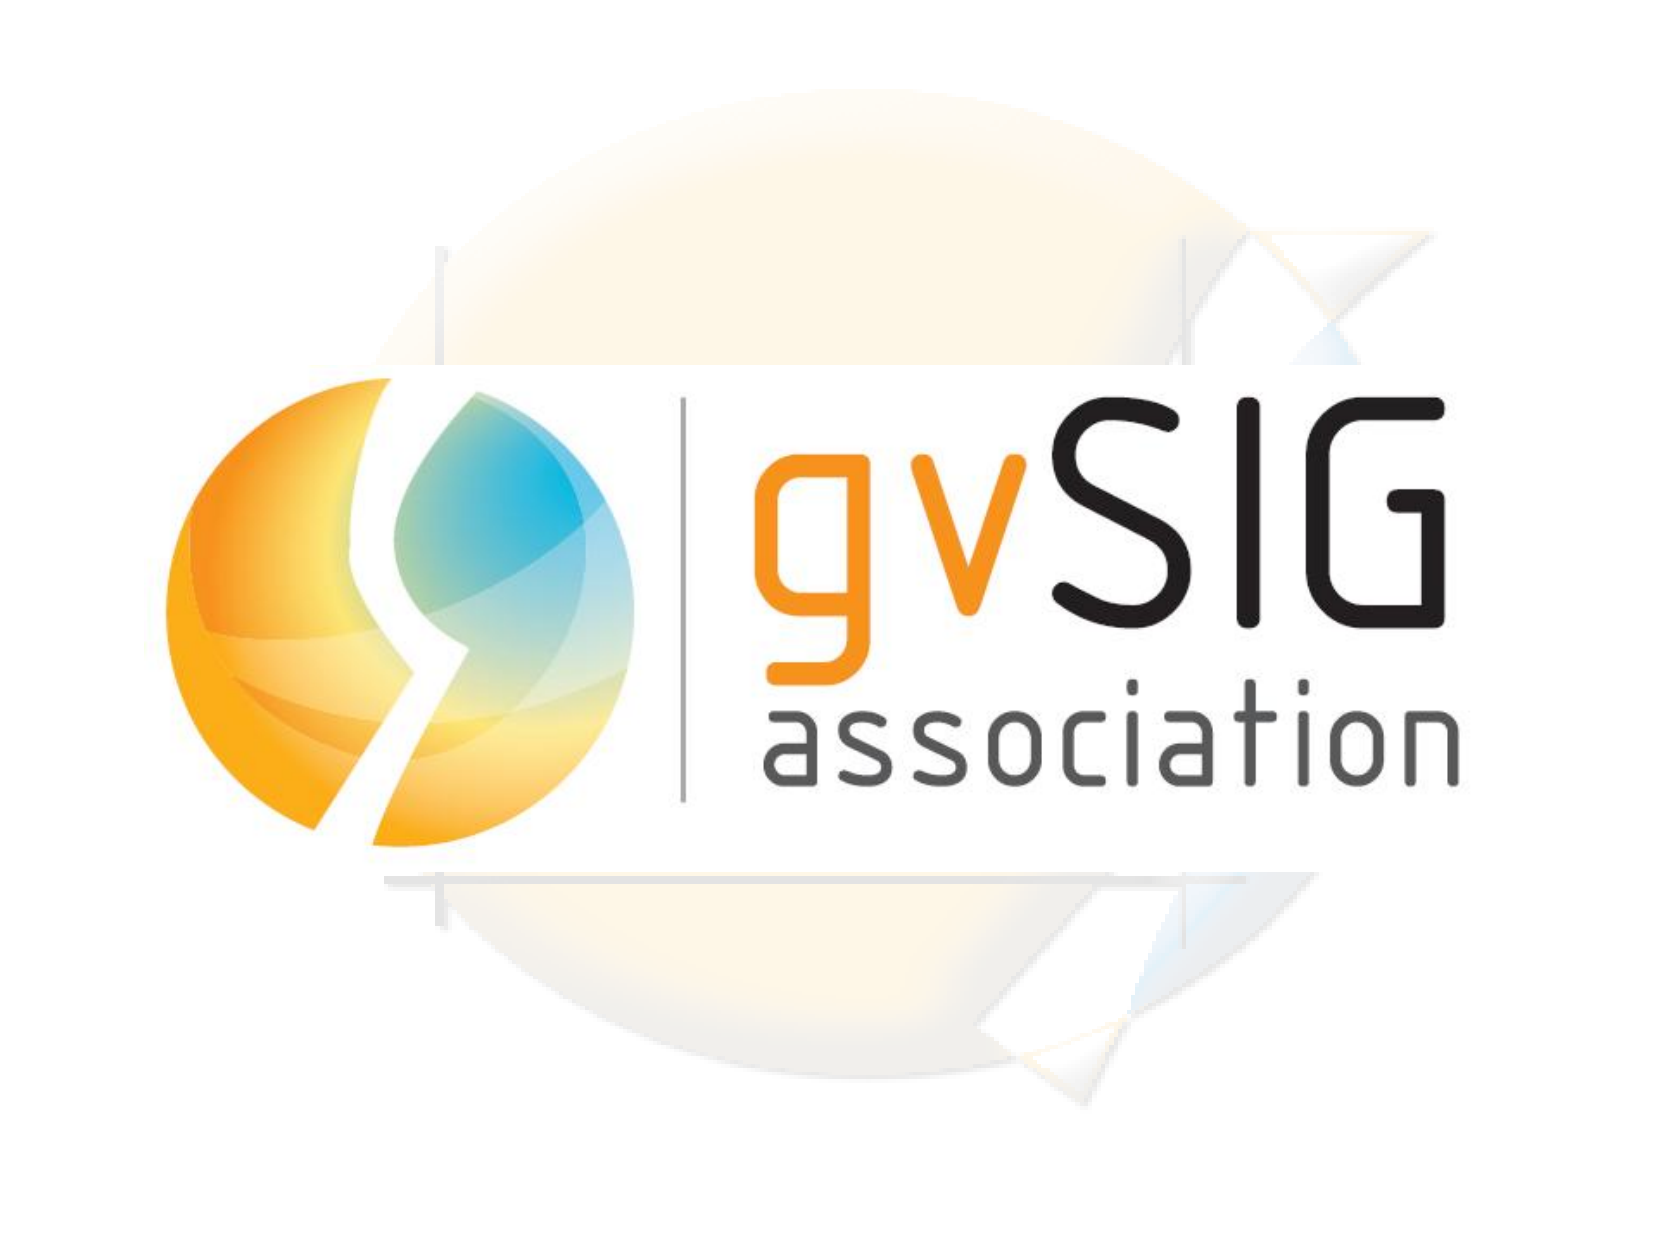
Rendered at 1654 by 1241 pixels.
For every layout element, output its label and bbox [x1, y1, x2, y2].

picture [144, 365, 1510, 872]
